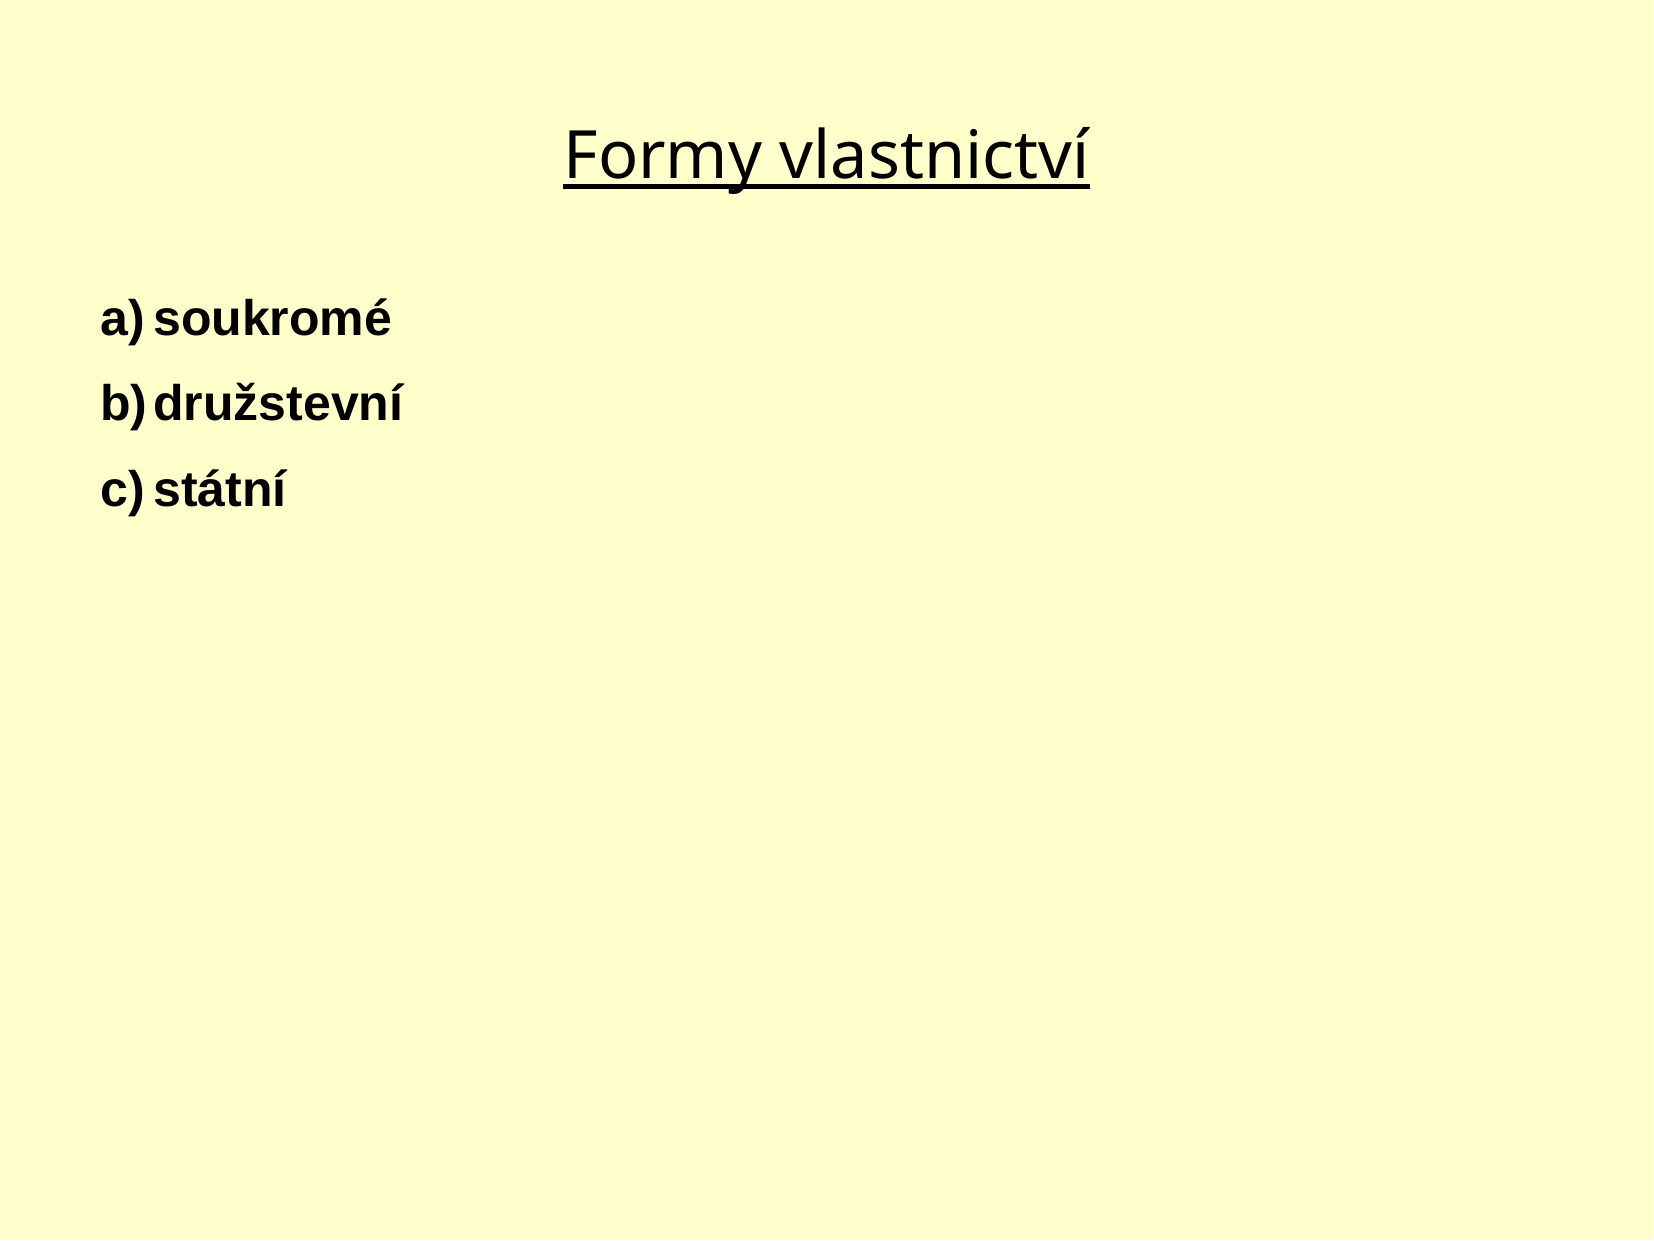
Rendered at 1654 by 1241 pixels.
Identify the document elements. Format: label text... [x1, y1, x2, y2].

list soukromé družstevní státní [82, 290, 1571, 1109]
title Formy vlastnictví [82, 49, 1571, 257]
